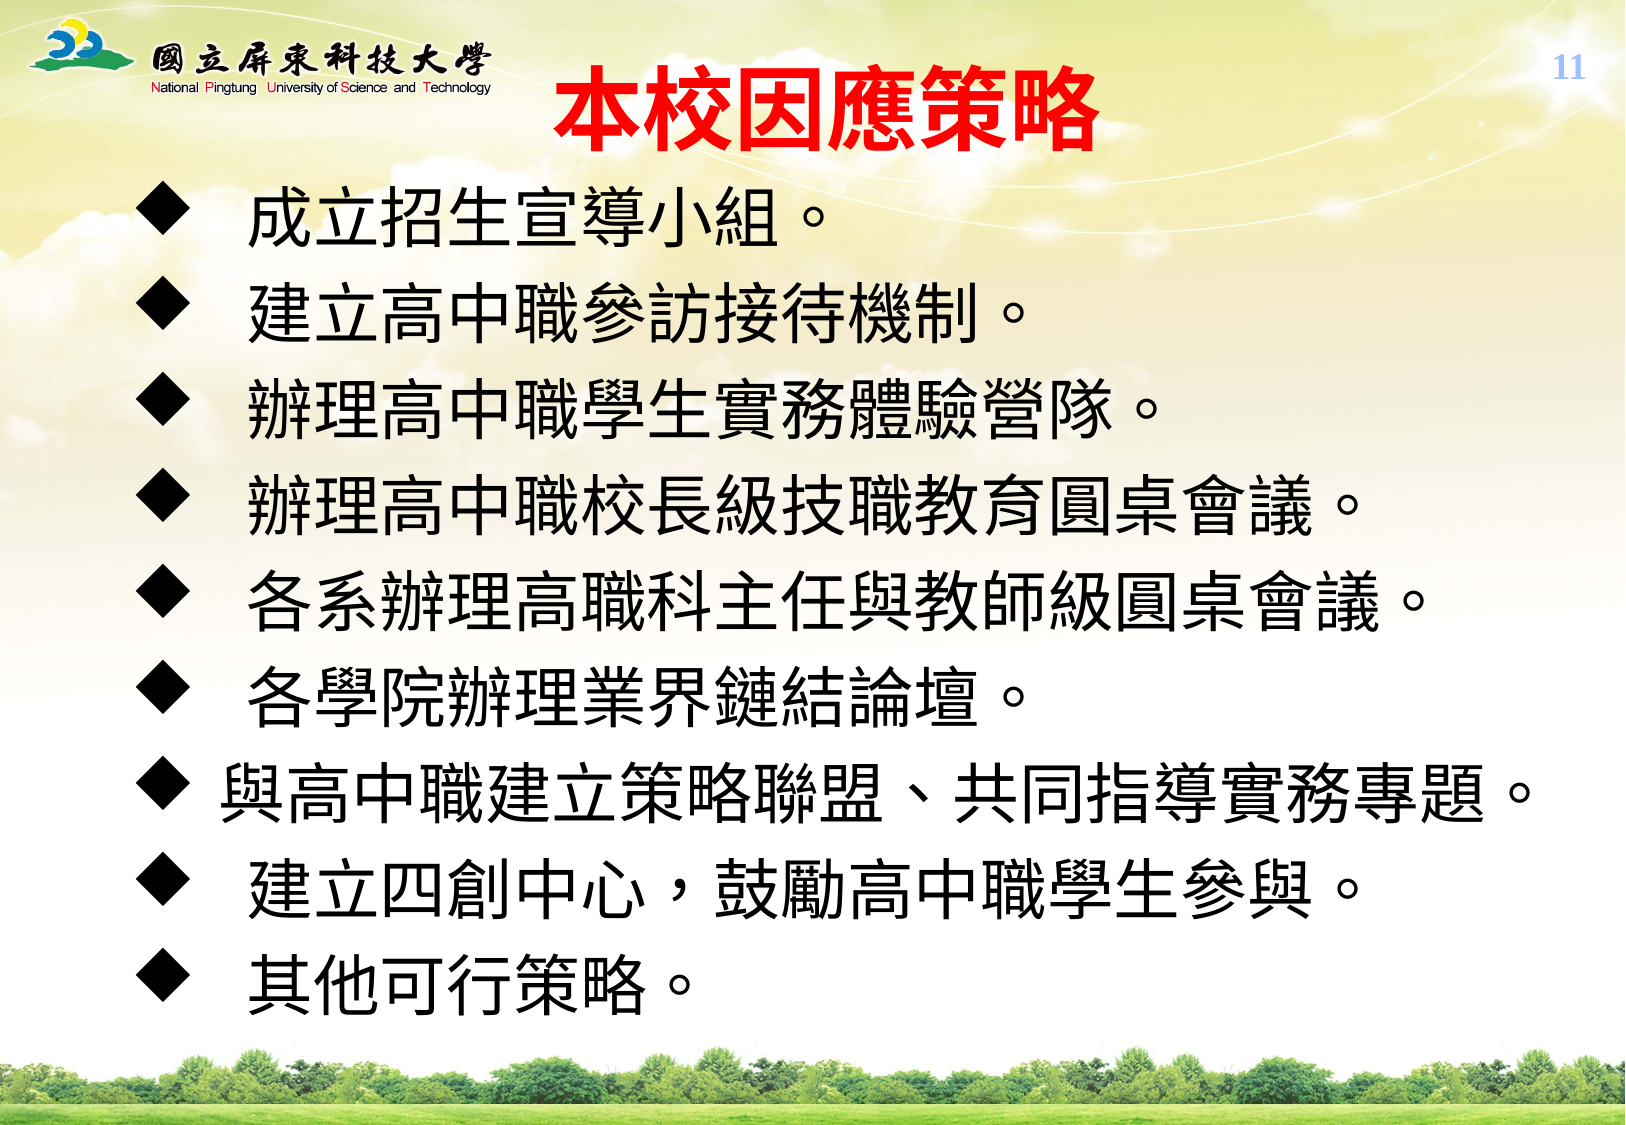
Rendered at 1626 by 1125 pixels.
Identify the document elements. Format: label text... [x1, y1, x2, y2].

text_box 成立招生宣導小組。 建立高中職參訪接待機制。 辦理高中職學生實務體驗營隊。 辦理高中職校長級技職教育圓桌會議。 各系辦理高職科主任與教師級圓桌會議。 各學院辦理業界鏈結論壇。 與高中職建立策略聯盟、共同指導實務專題。 建立四創中心，鼓勵高中職學生參與。 其他可行策略。 [115, 152, 1604, 1031]
picture [0, 0, 1625, 1125]
text_box 本校因應策略 [141, 44, 1512, 152]
